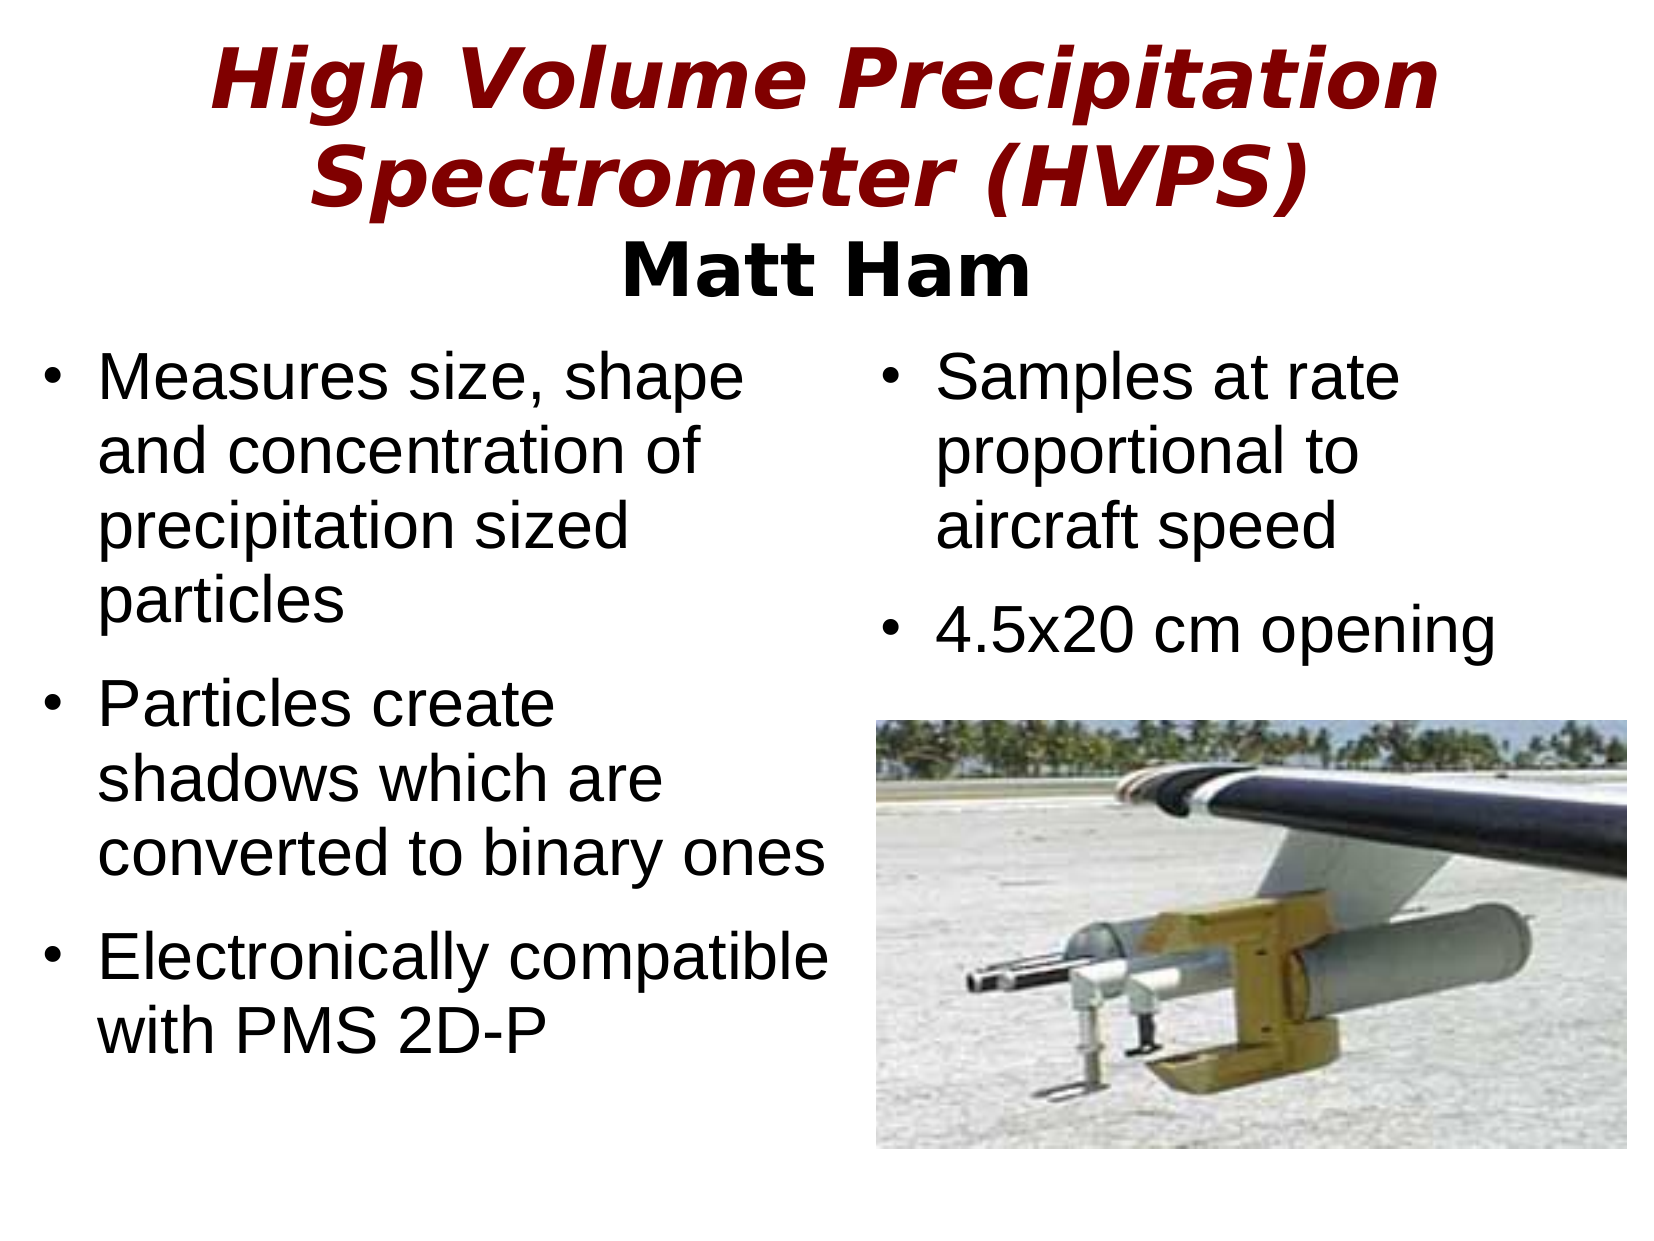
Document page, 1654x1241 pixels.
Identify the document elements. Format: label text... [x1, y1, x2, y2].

text_box High Volume Precipitation Spectrometer (HVPS) Matt Ham [0, 20, 1654, 208]
picture [876, 720, 1627, 1149]
text_box Samples at rate proportional to aircraft speed 4.5x20 cm opening [864, 332, 1591, 808]
text_box Measures size, shape and concentration of precipitation sized particles Particles create shadows which are converted to binary ones Electronically compatible with PMS 2D-P [26, 332, 852, 1196]
